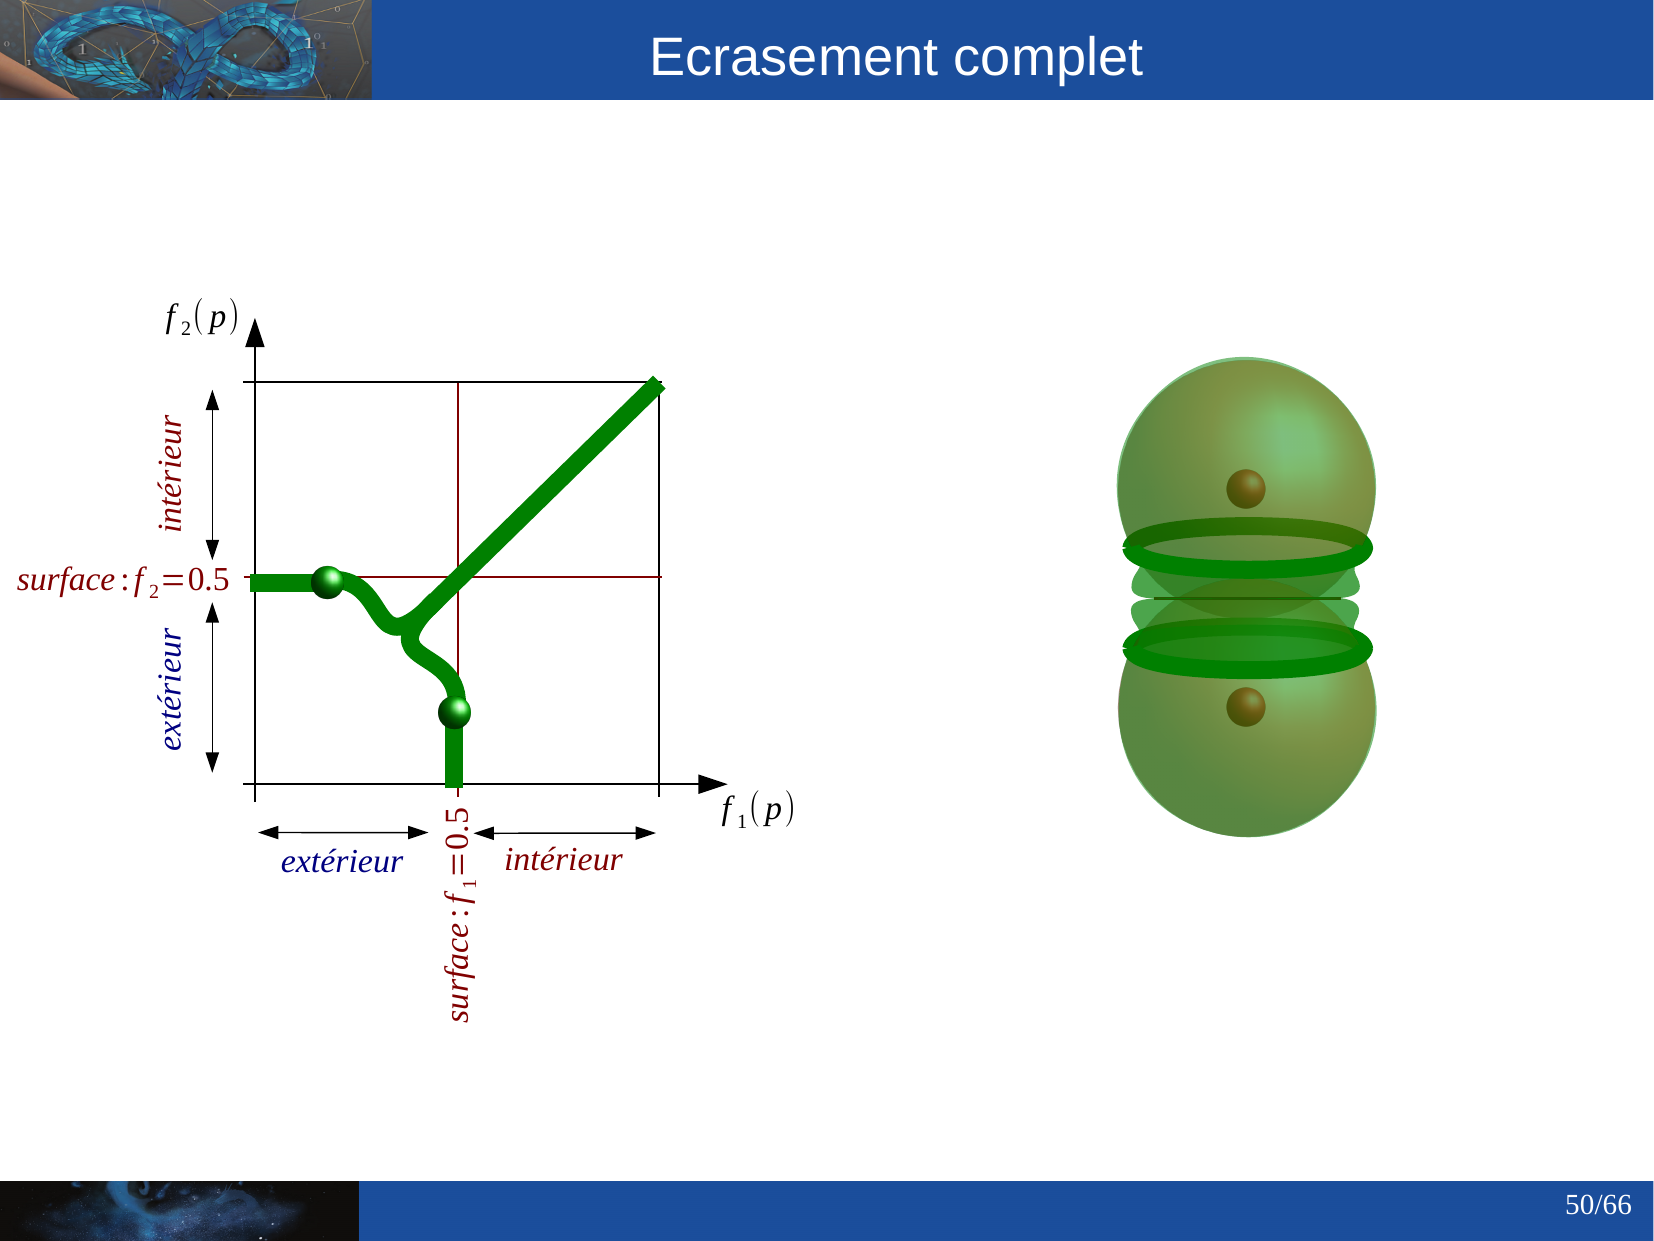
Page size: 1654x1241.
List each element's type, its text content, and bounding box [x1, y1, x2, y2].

text_box [1130, 567, 1365, 667]
picture [0, 1181, 1654, 1241]
chart [151, 623, 189, 755]
chart [151, 409, 189, 538]
chart [277, 842, 409, 880]
chart [717, 789, 800, 833]
chart [161, 296, 243, 340]
chart [438, 804, 481, 1028]
text_box [1118, 659, 1377, 838]
chart [12, 560, 234, 604]
text_box [1116, 356, 1377, 560]
chart [500, 841, 629, 879]
title Ecrasement complet [387, 10, 1407, 102]
picture [0, 0, 1654, 100]
